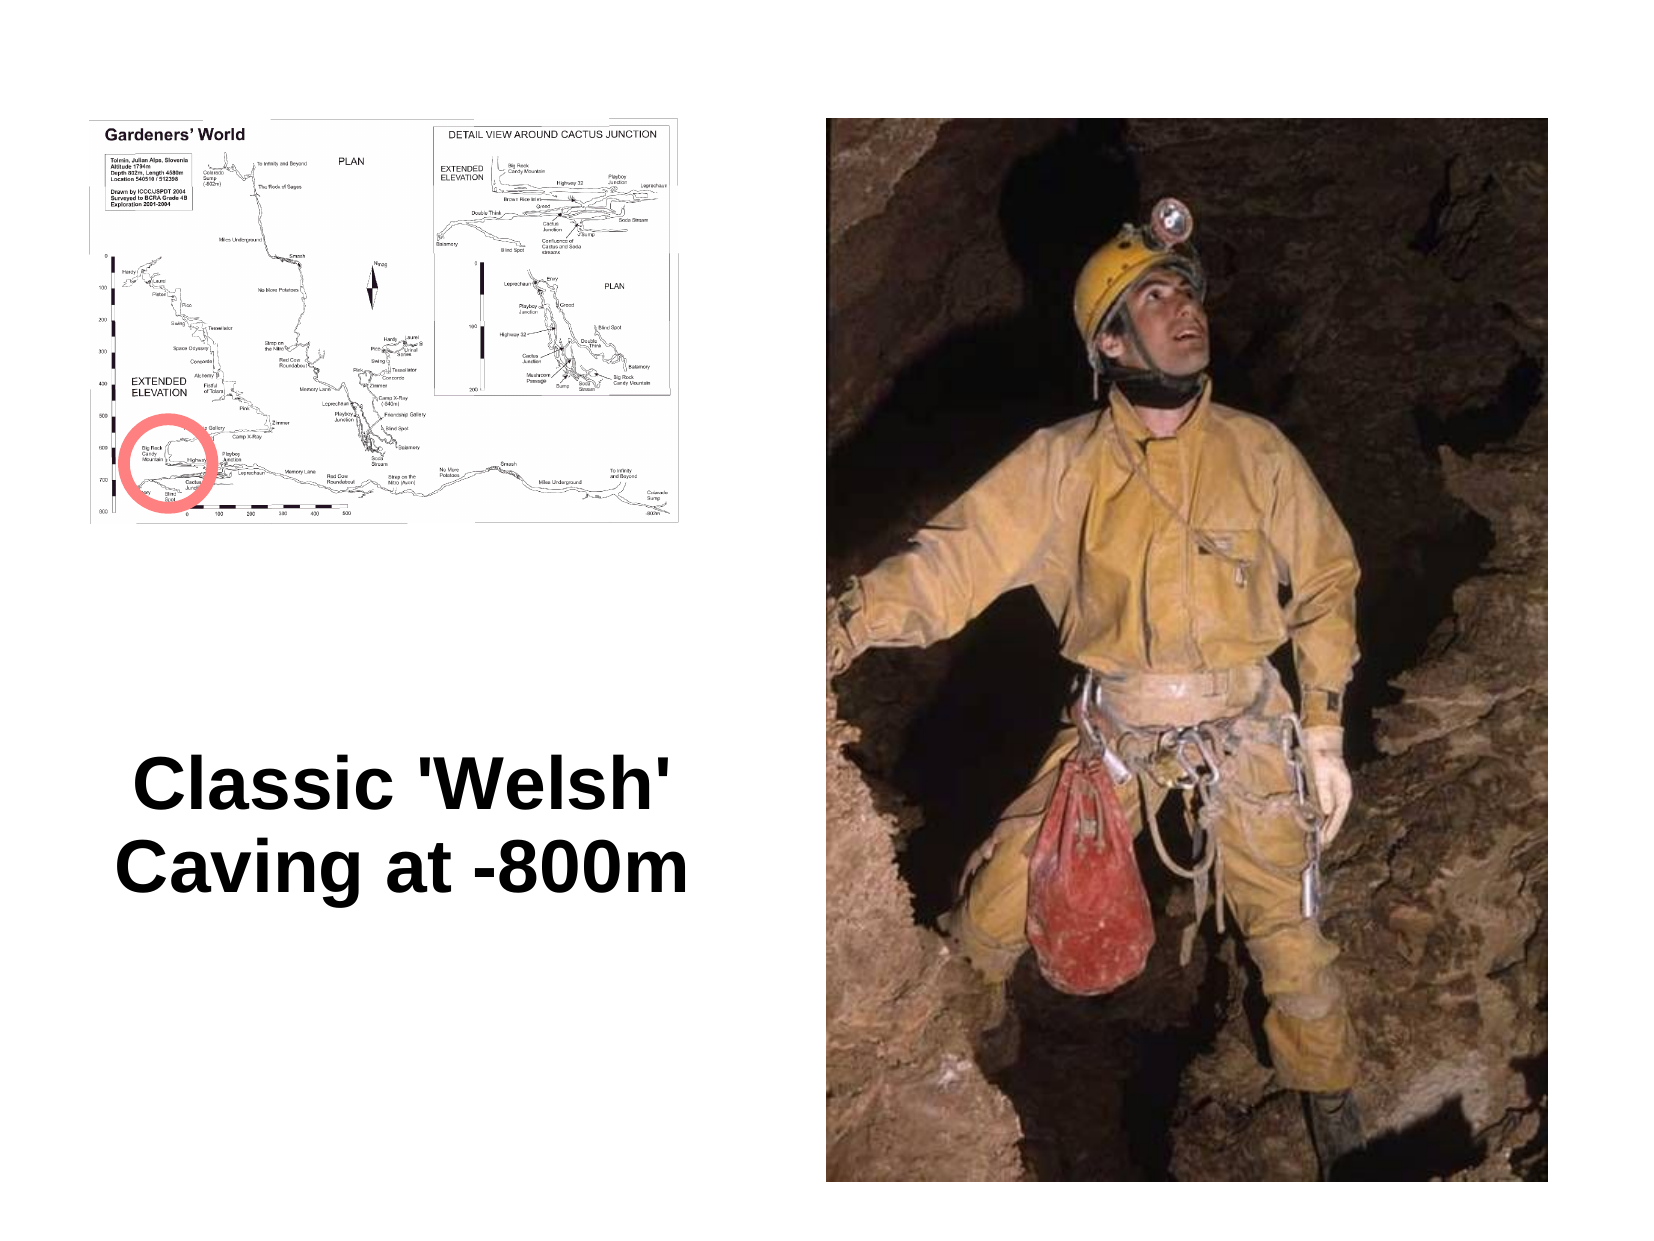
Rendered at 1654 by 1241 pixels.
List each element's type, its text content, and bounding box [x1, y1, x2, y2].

picture [826, 118, 1548, 1182]
picture [89, 118, 679, 524]
text_box Classic 'Welsh' Caving at -800m [46, 734, 759, 918]
